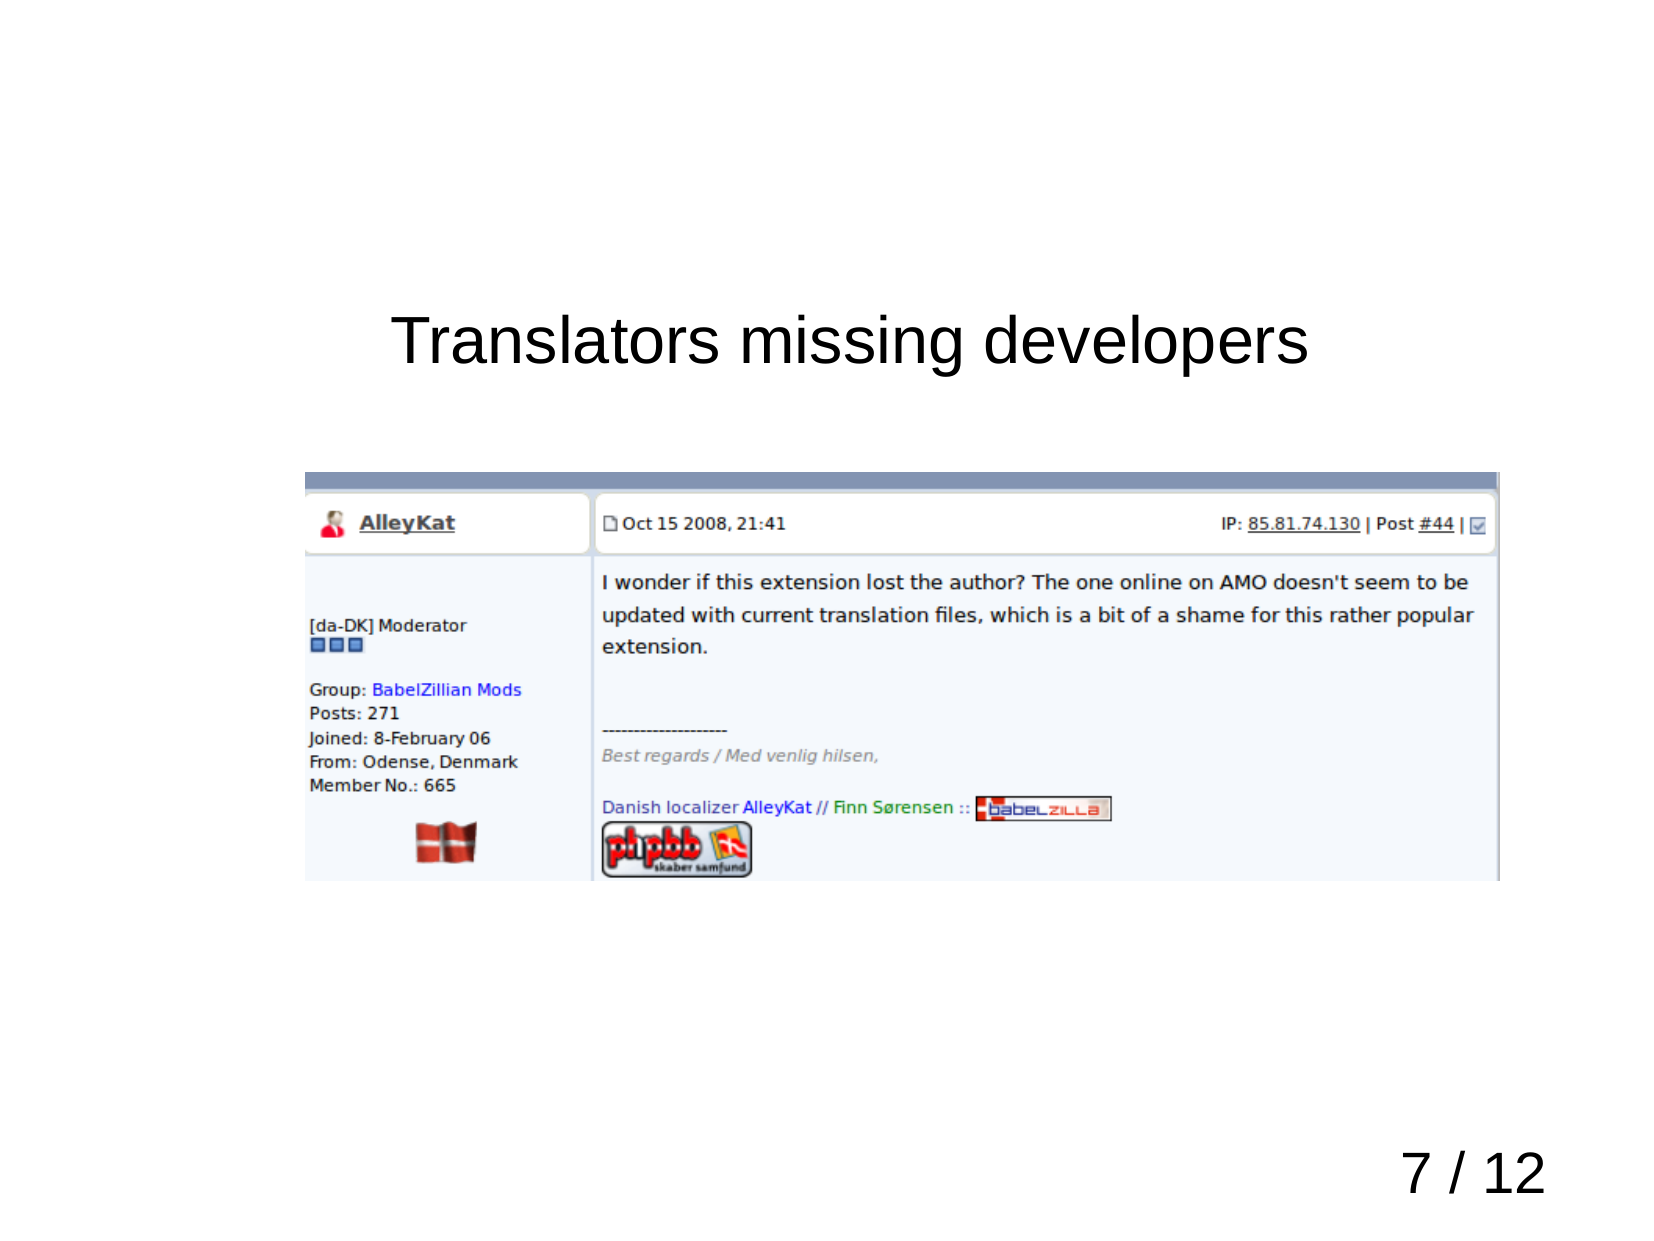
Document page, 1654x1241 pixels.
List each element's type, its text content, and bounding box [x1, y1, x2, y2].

text_box <numéro> / 12 [1359, 1133, 1654, 1241]
picture [305, 472, 1500, 881]
subtitle Translators missing developers [106, 43, 1595, 863]
